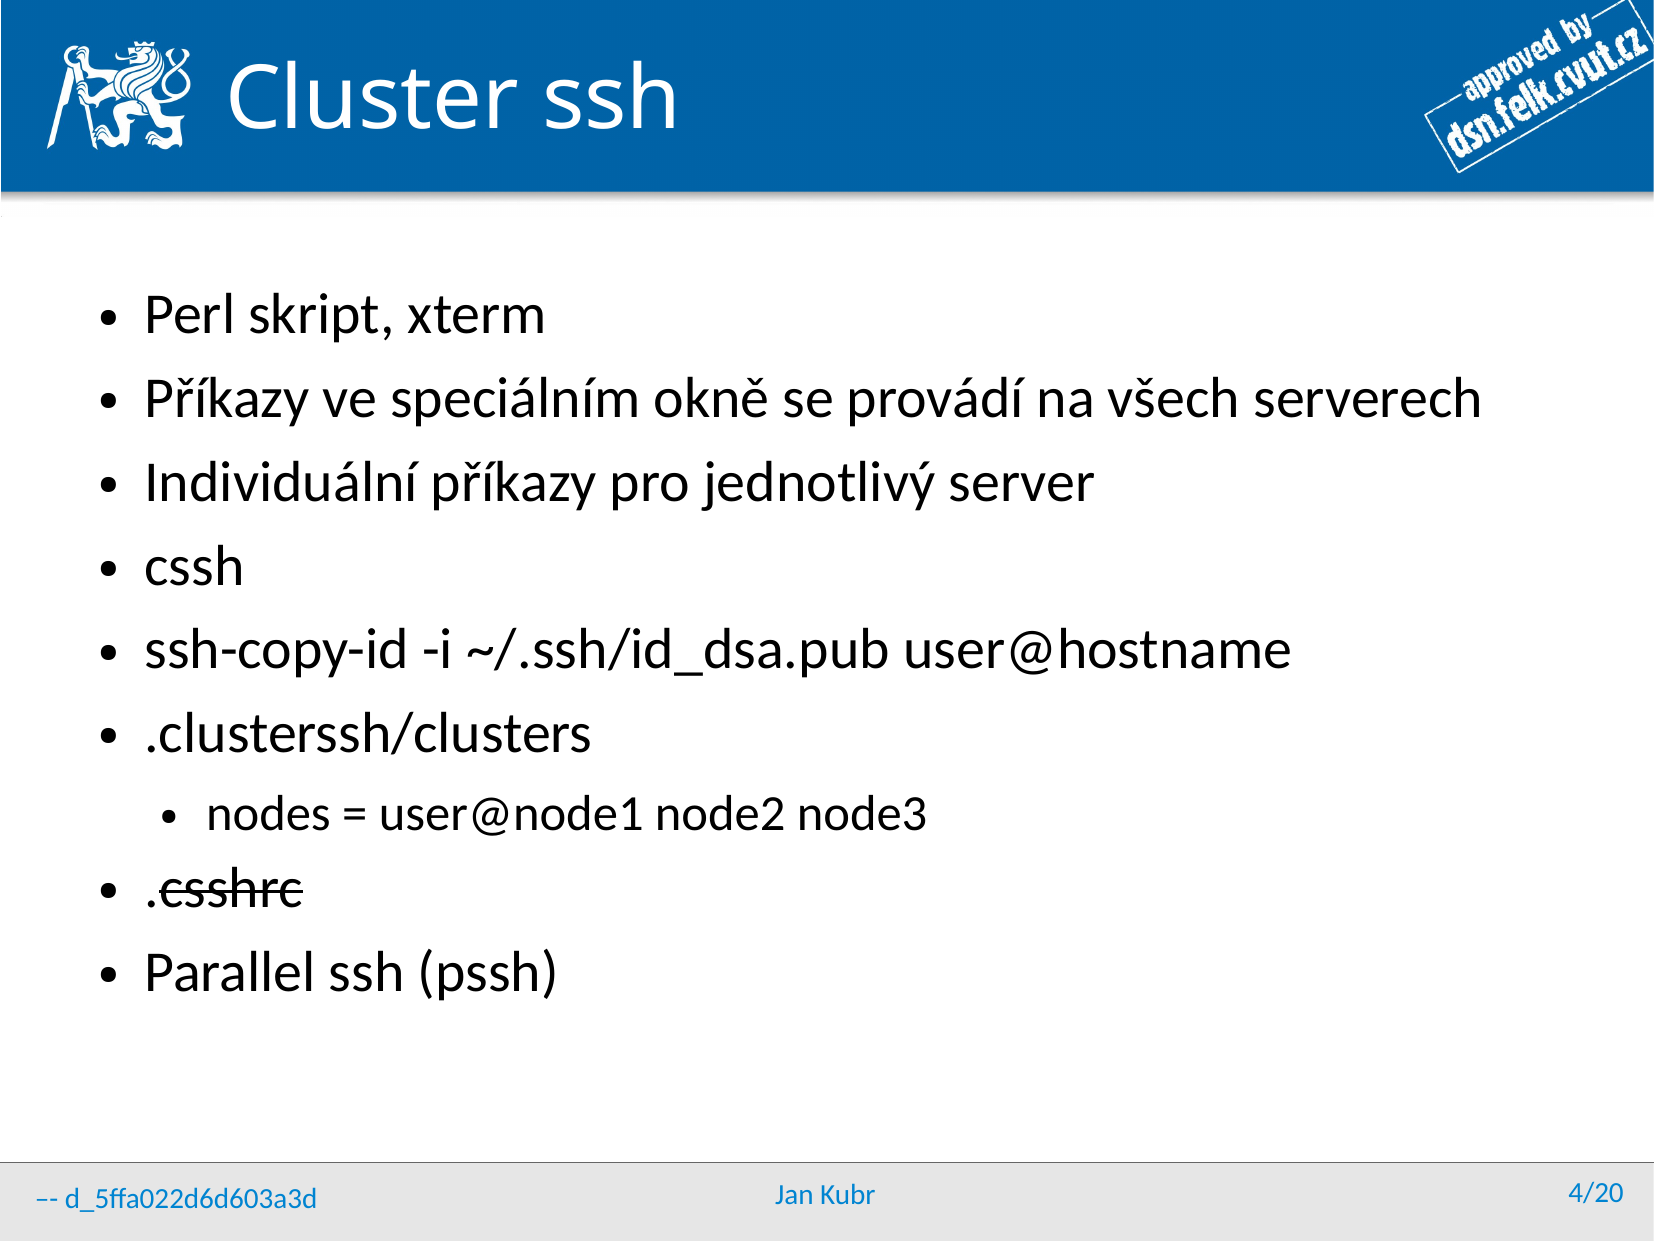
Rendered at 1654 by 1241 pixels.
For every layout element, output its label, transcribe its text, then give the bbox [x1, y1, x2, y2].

picture [1, 0, 1654, 217]
list Perl skript, xterm Příkazy ve speciálním okně se provádí na všech serverech Individuální příkazy pro jednotlivý server cssh ssh-copy-id -i ~/.ssh/id_dsa.pub user@hostname .clusterssh/clusters nodes = user@node1 node2 node3 .csshrc Parallel ssh (pssh) [82, 290, 1571, 1010]
title Cluster ssh [225, 0, 1426, 188]
